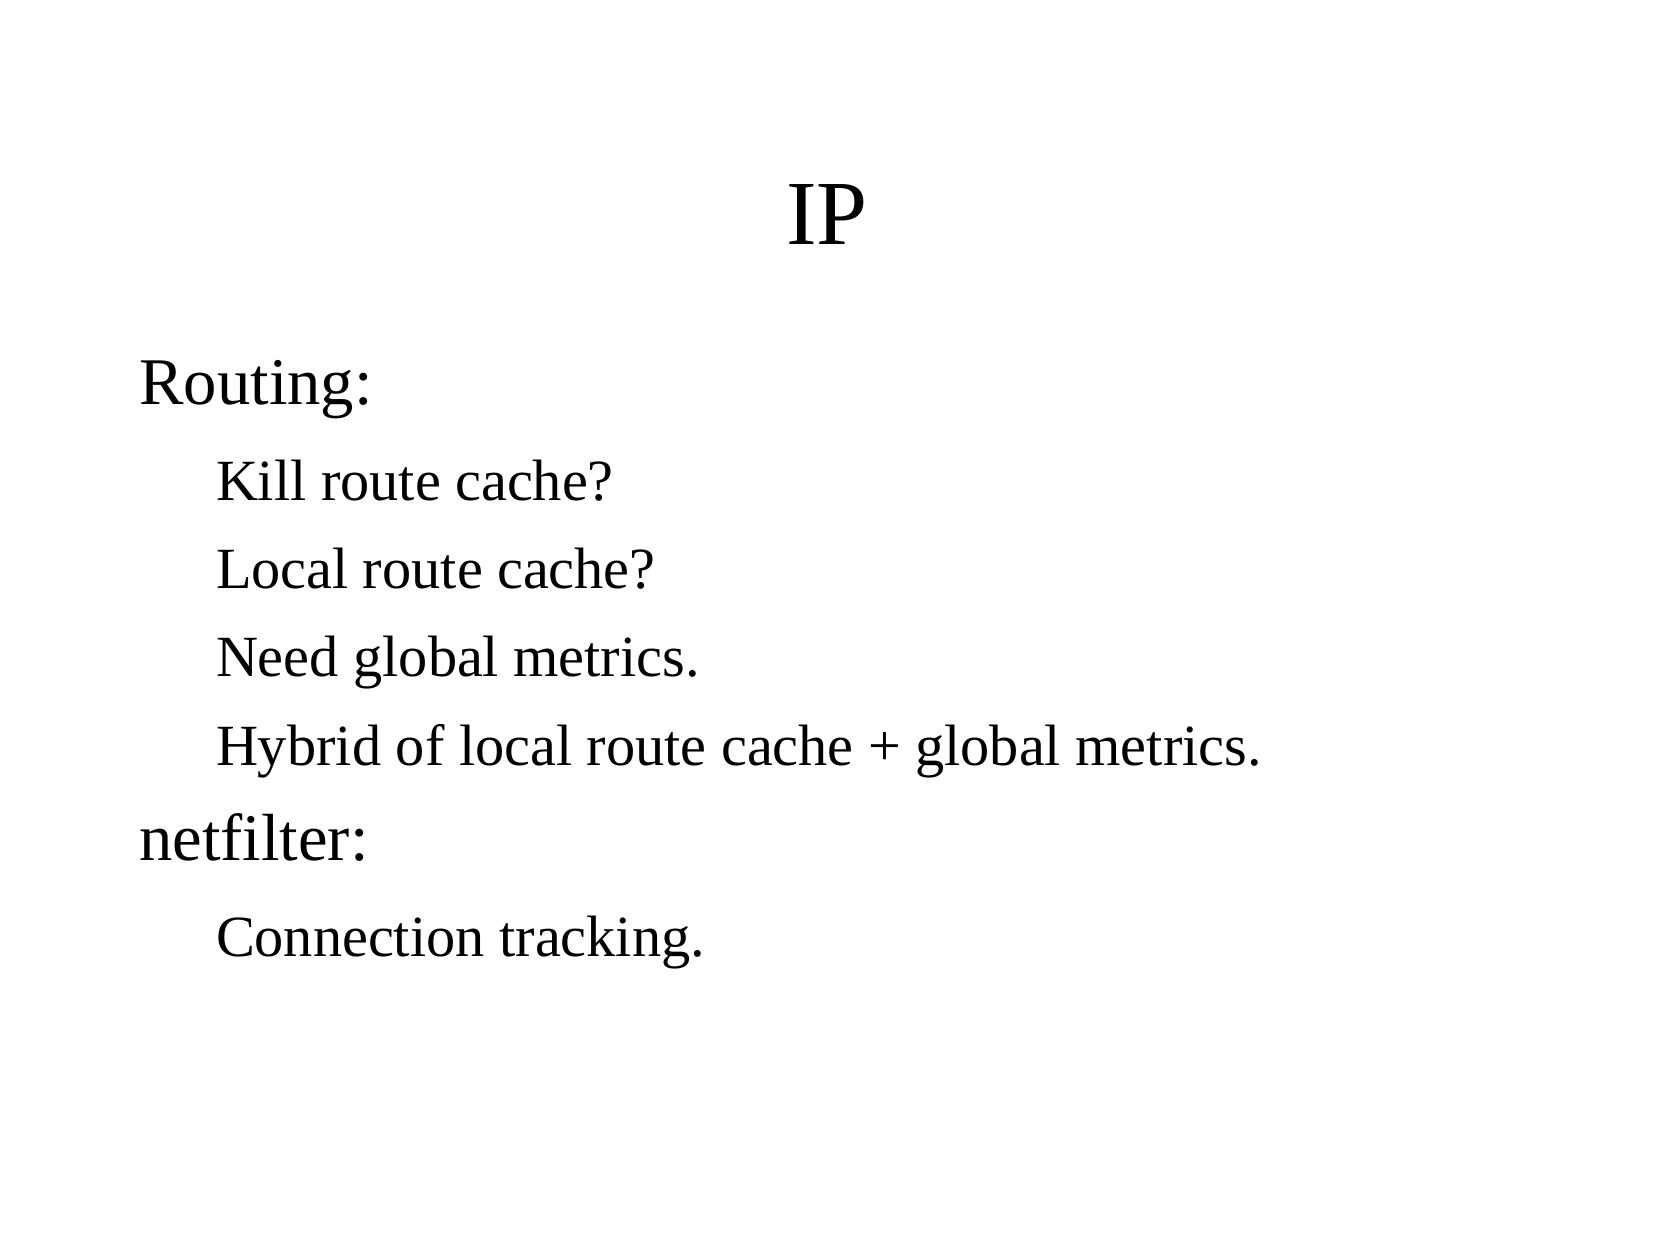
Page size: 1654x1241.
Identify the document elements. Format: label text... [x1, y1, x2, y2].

list Routing: Kill route cache? Local route cache? Need global metrics. Hybrid of local route cache + global metrics. netfilter: Connection tracking. [121, 344, 1534, 1127]
title IP [121, 110, 1534, 318]
